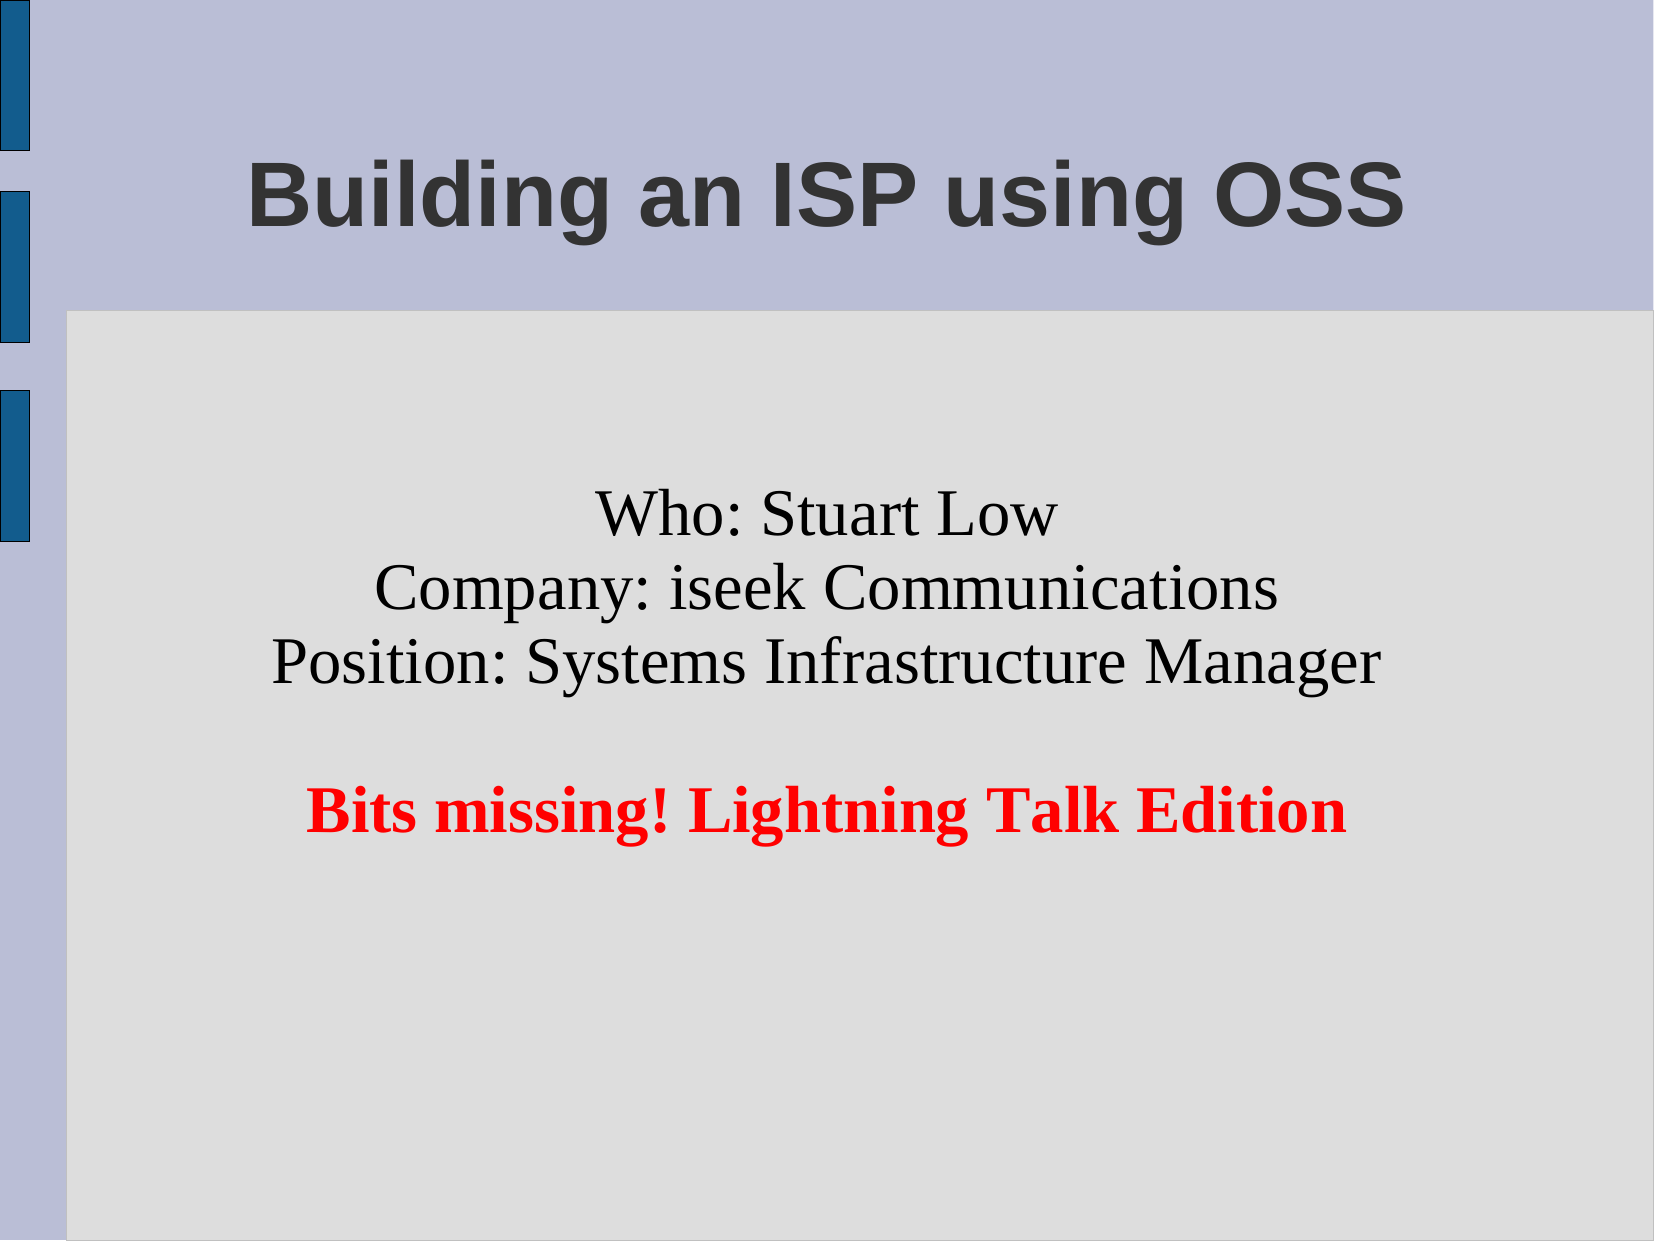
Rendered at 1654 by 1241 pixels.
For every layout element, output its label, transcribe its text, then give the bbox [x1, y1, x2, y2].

title Building an ISP using OSS [121, 91, 1534, 299]
subtitle Who: Stuart Low Company: iseek Communications Position: Systems Infrastructure Manager Bits missing! Lightning Talk Edition [121, 344, 1534, 1127]
